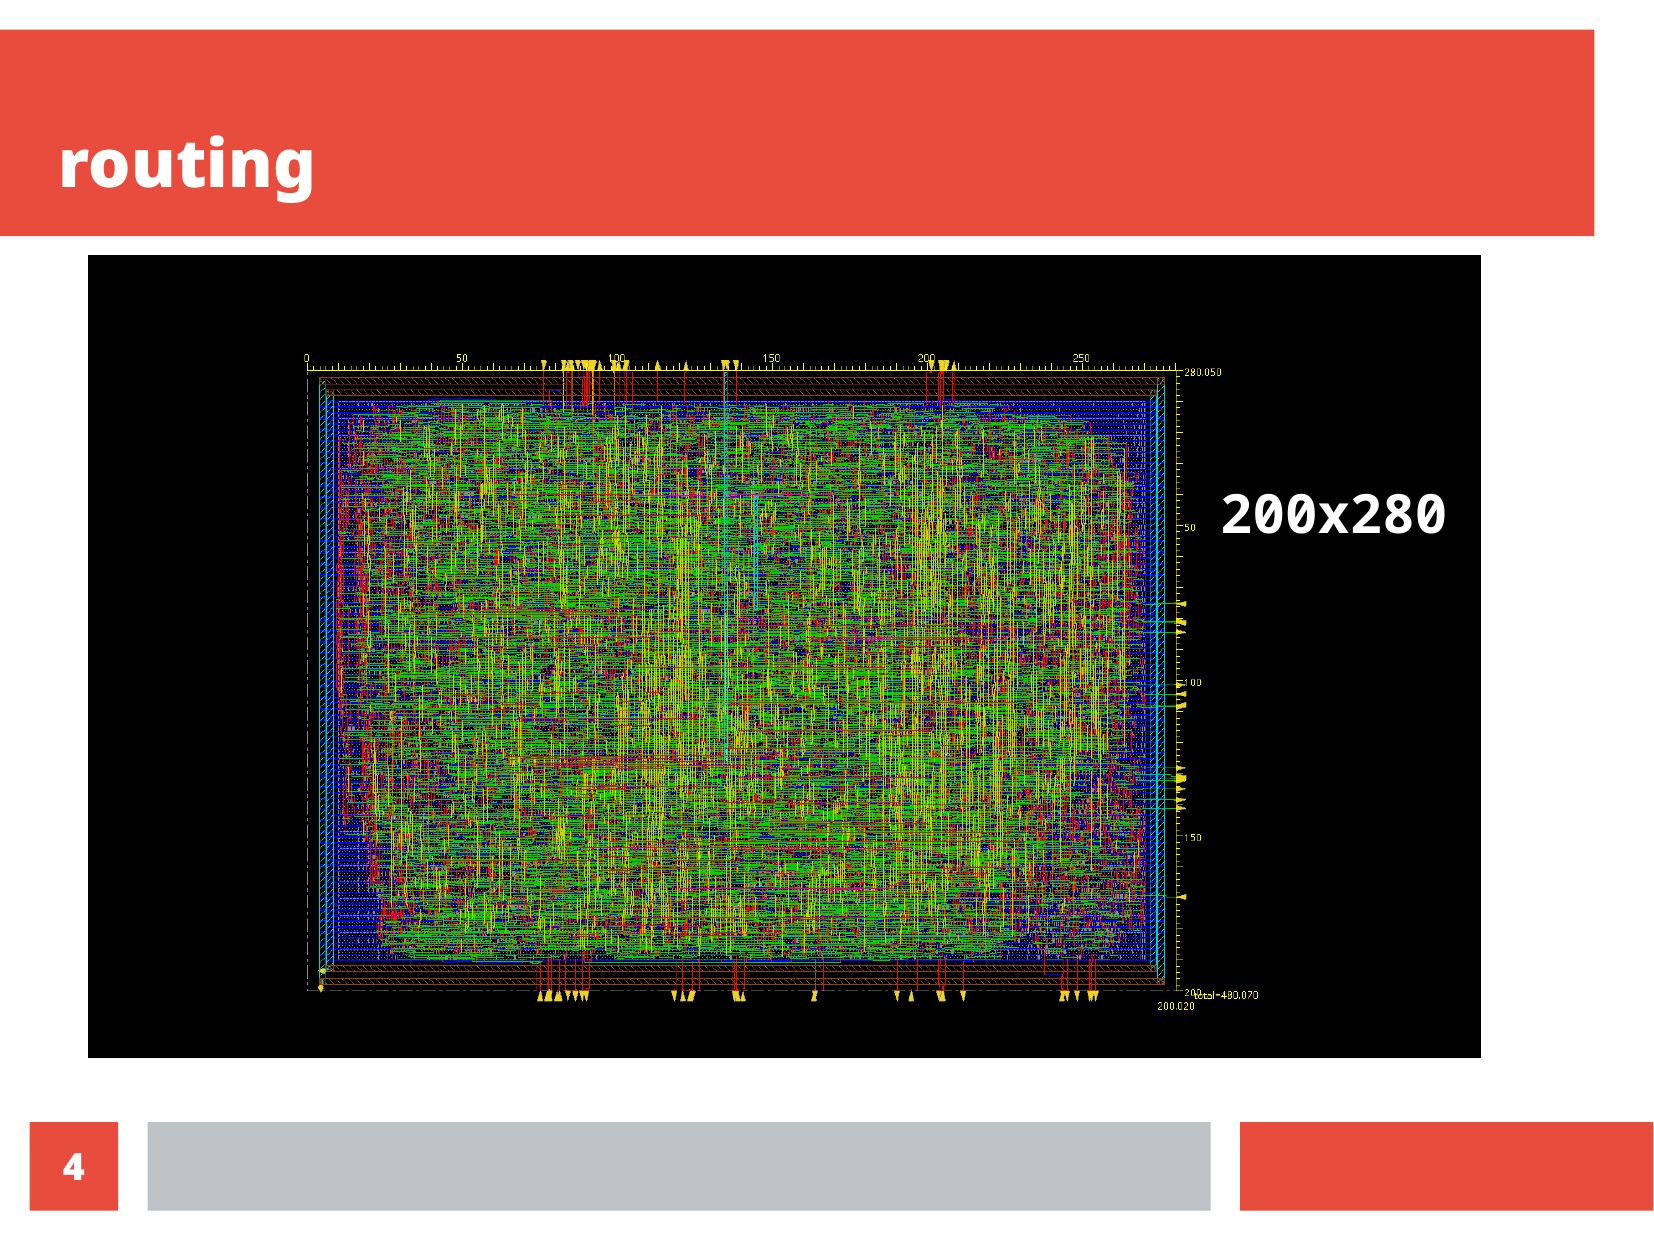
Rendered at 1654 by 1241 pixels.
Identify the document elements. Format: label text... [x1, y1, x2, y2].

text_box 200x280 [1205, 468, 1463, 555]
title routing [59, 59, 1595, 207]
picture [88, 255, 1481, 1058]
